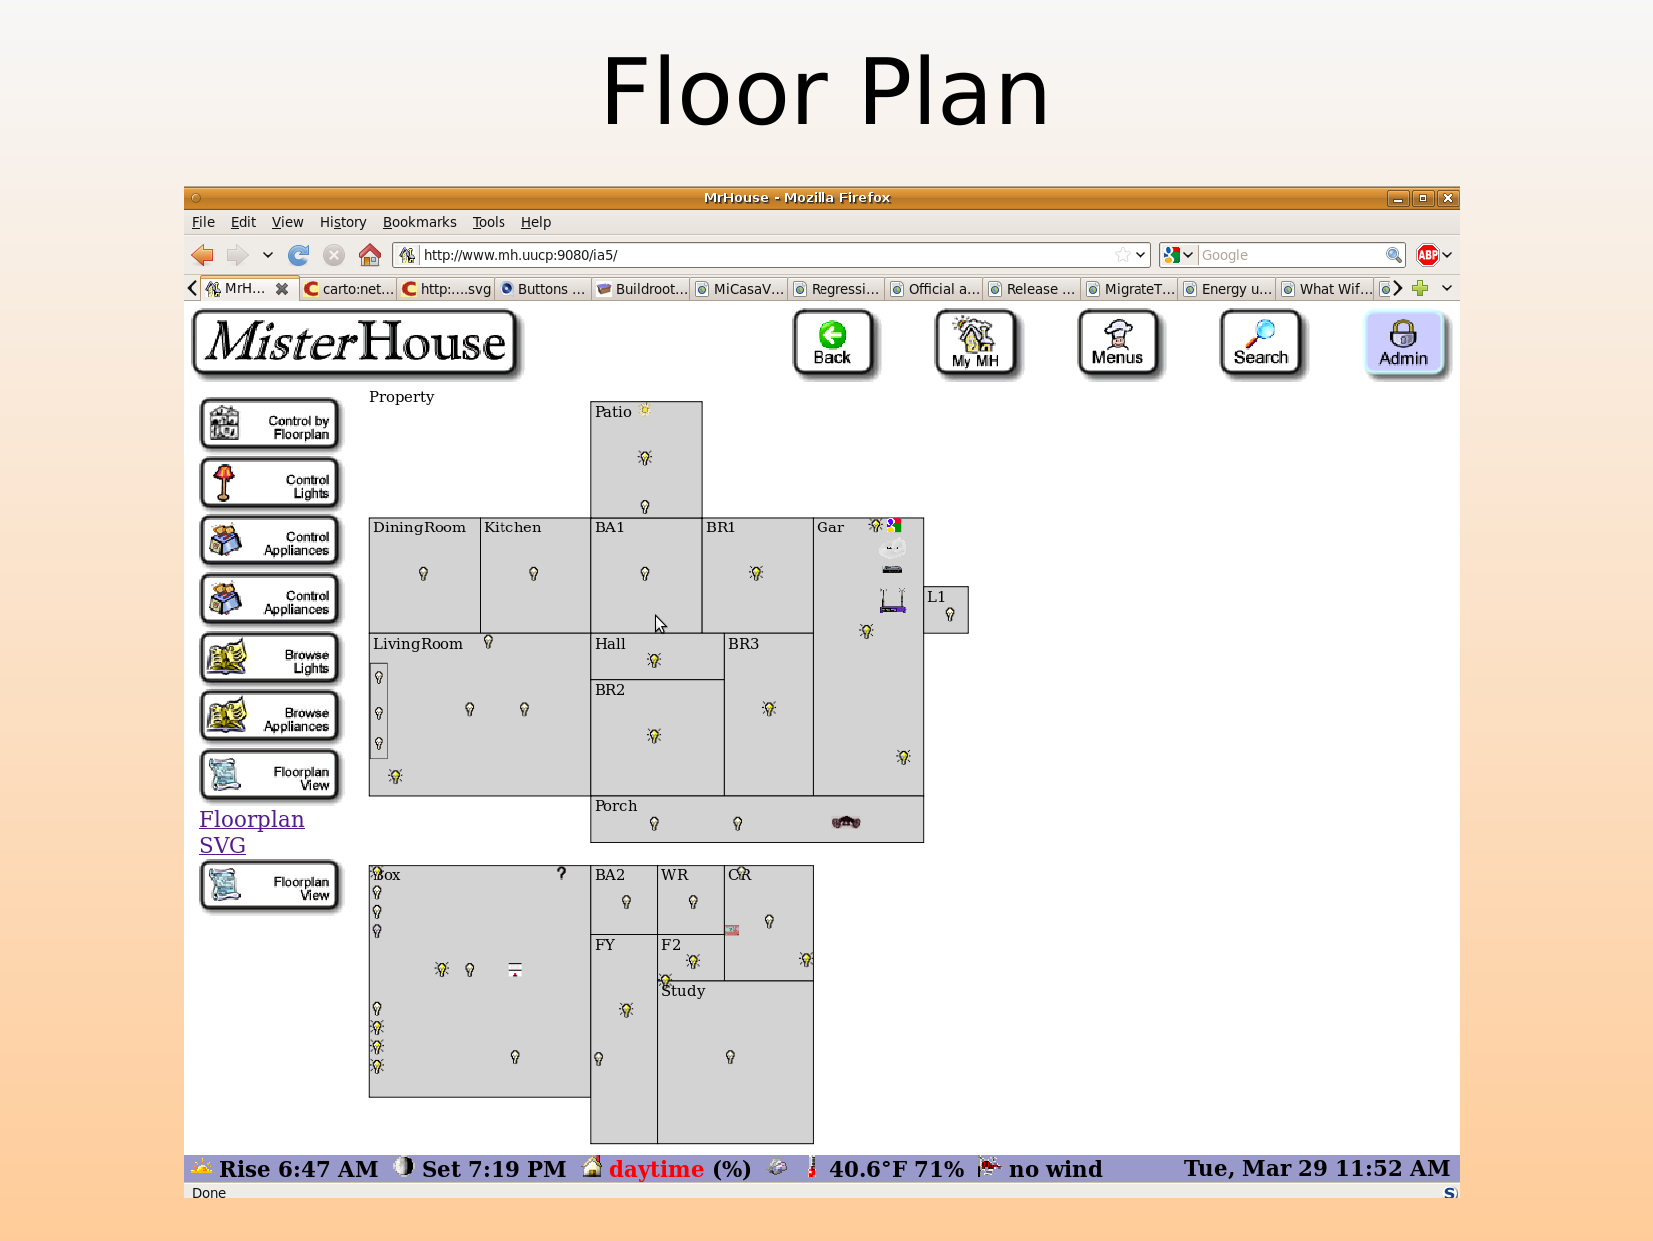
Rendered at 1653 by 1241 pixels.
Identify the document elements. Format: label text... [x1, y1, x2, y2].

title Floor Plan [82, 0, 1570, 182]
chart [82, 182, 1571, 1198]
